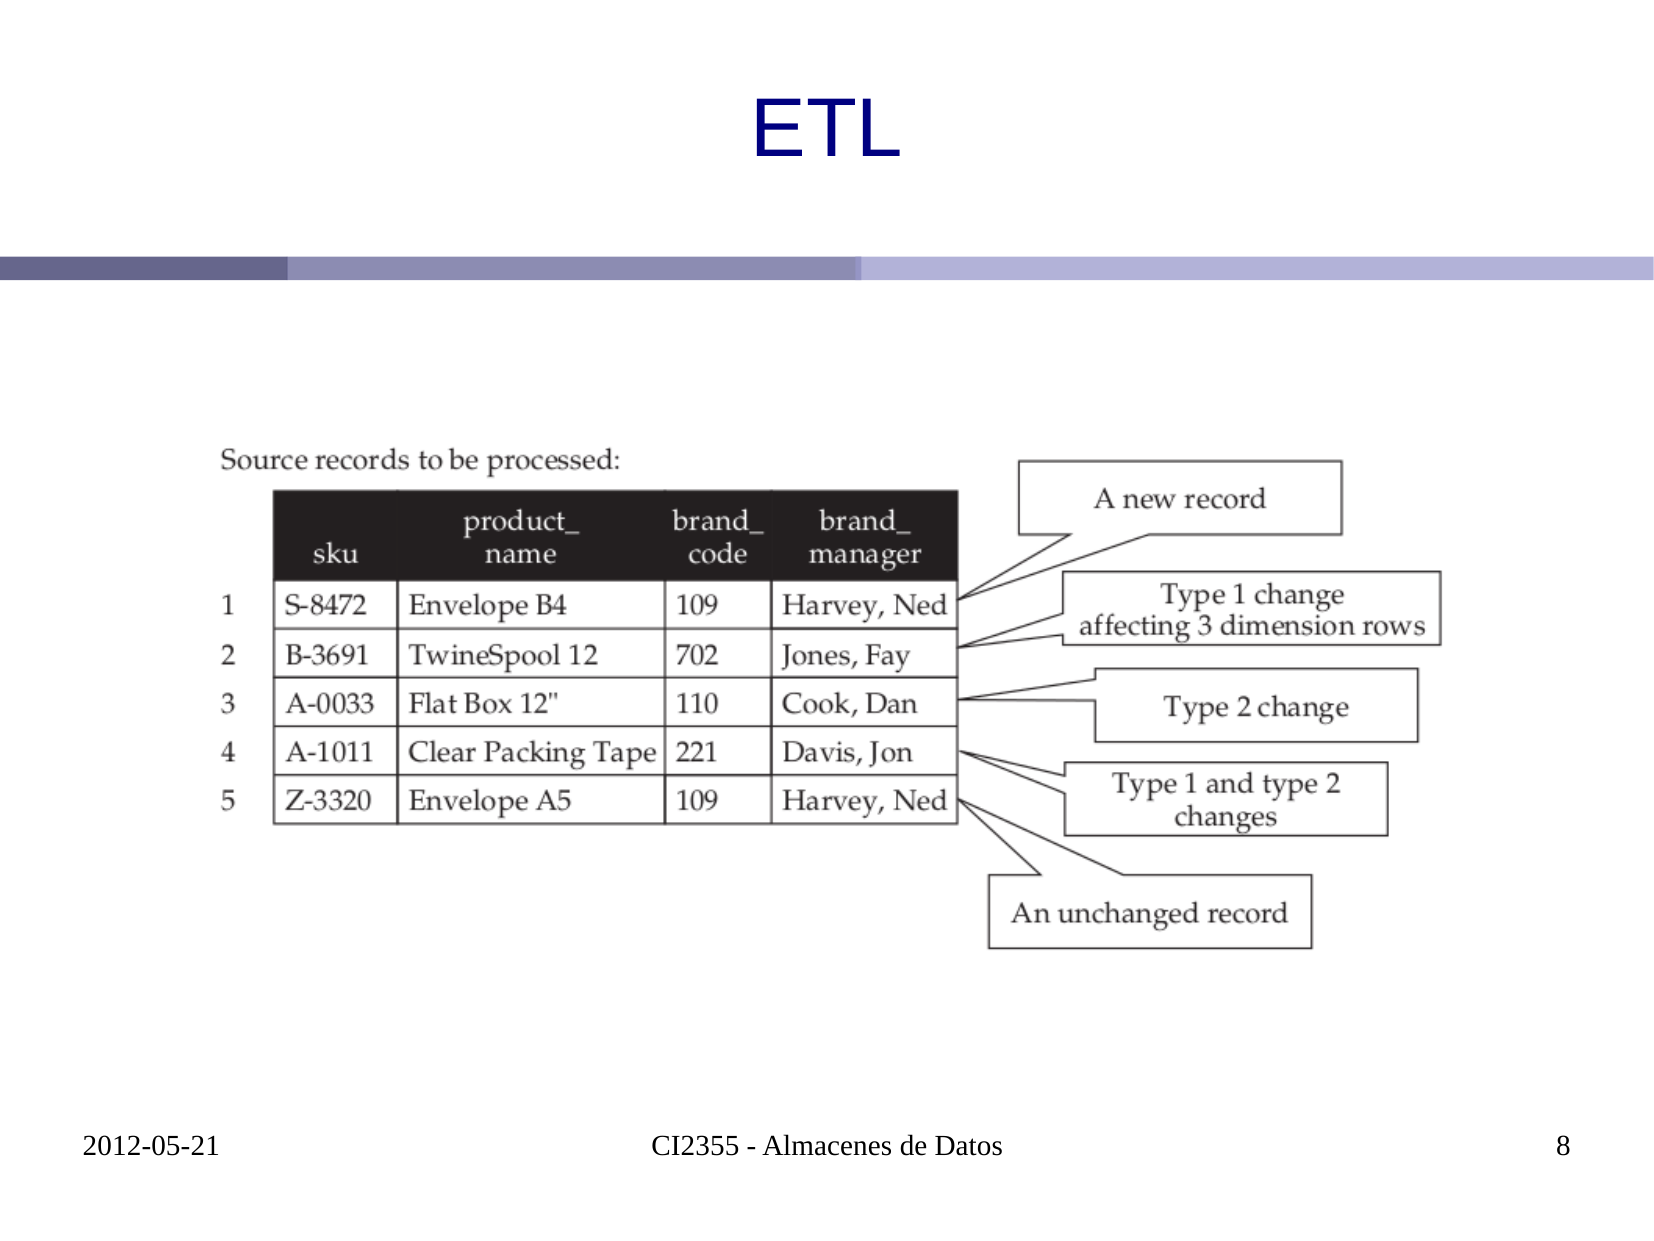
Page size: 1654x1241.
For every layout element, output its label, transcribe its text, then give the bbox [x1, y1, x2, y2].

picture [201, 427, 1464, 965]
title ETL [0, 0, 1654, 257]
